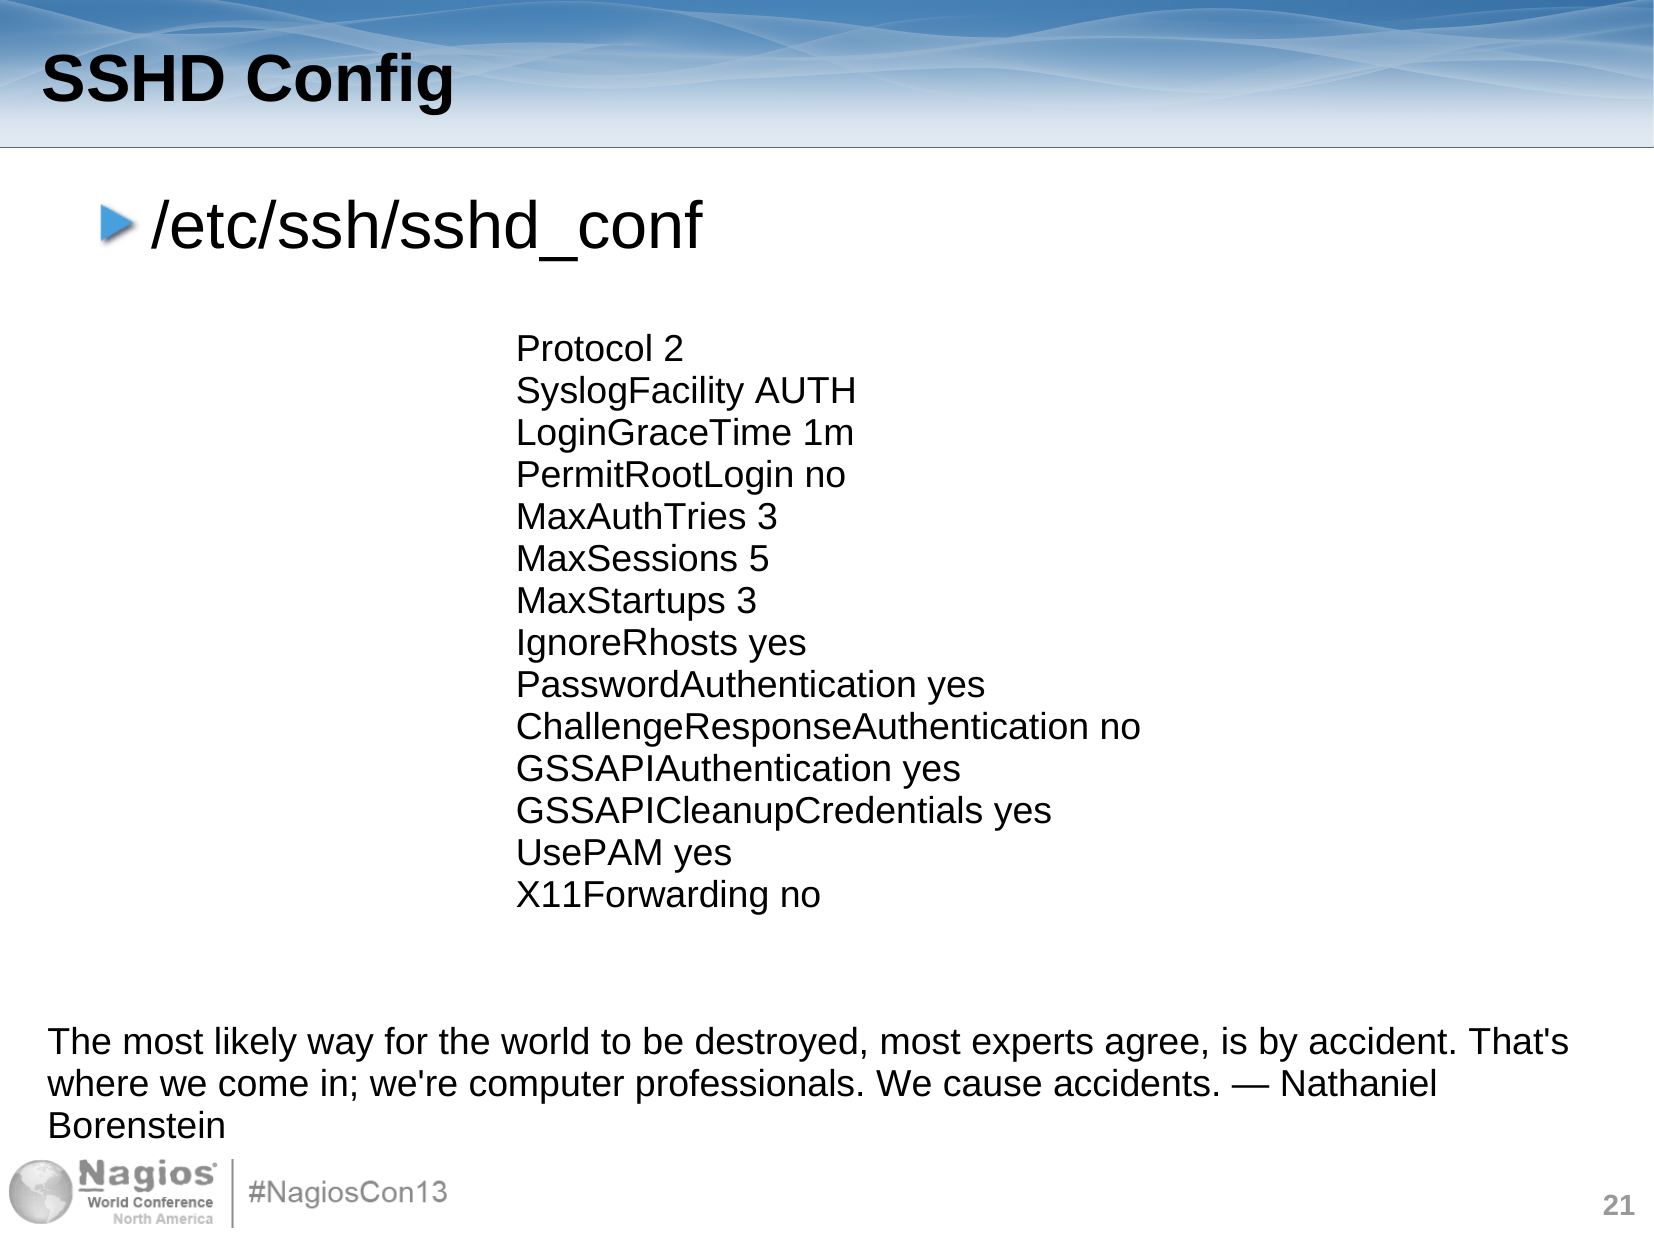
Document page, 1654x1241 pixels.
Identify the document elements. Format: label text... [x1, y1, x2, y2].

text_box The most likely way for the world to be destroyed, most experts agree, is by accident. That's where we come in; we're computer professionals. We cause accidents. — Nathaniel Borenstein [32, 1013, 1621, 1155]
picture [0, 0, 1654, 147]
list /etc/ssh/sshd_conf [80, 188, 1569, 1007]
picture [9, 1159, 453, 1228]
text_box Protocol 2 SyslogFacility AUTH LoginGraceTime 1m PermitRootLogin no MaxAuthTries 3 MaxSessions 5 MaxStartups 3 IgnoreRhosts yes PasswordAuthentication yes ChallengeResponseAuthentication no GSSAPIAuthentication yes GSSAPICleanupCredentials yes UsePAM yes X11Forwarding no [501, 320, 1156, 924]
title SSHD Config [41, 29, 1248, 127]
